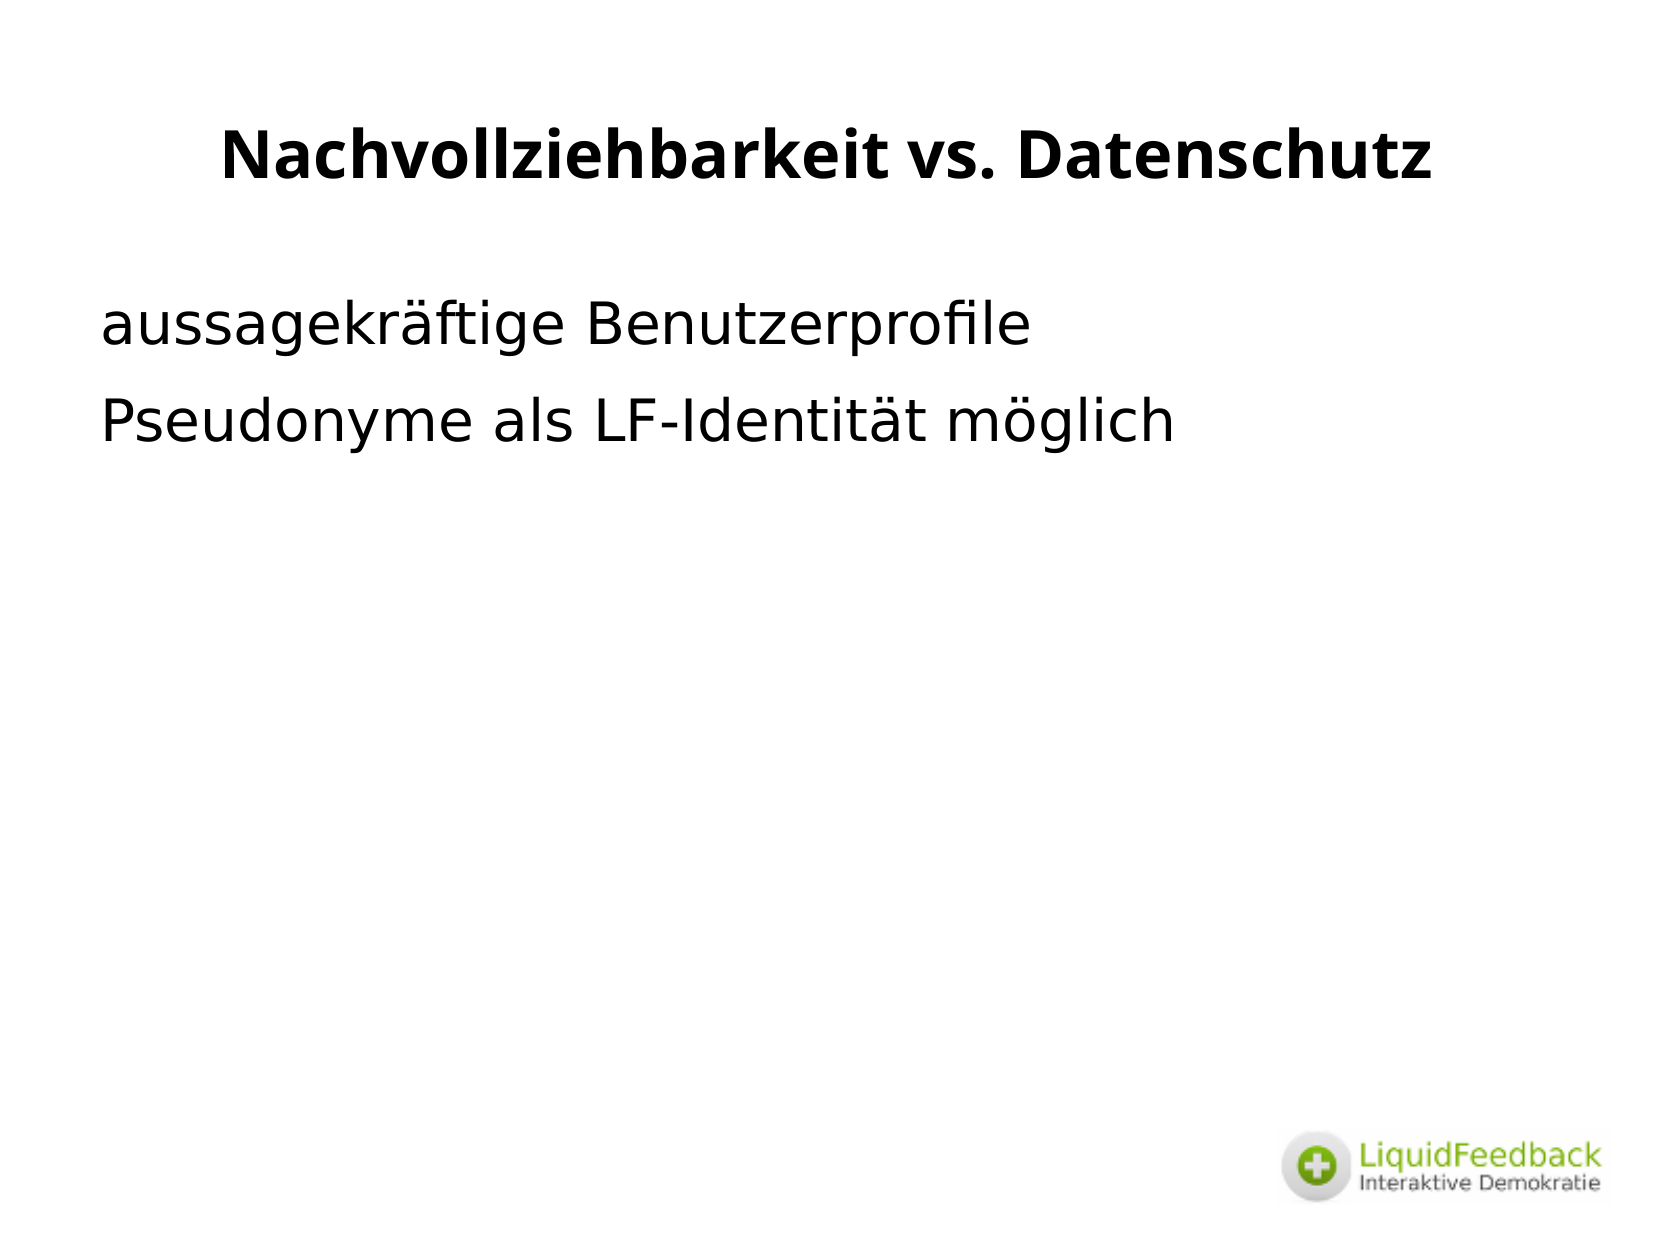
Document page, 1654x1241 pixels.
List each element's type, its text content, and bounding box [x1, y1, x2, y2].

list aussagekräftige Benutzerprofile Pseudonyme als LF-Identität möglich [82, 290, 1571, 1094]
title Nachvollziehbarkeit vs. Datenschutz [82, 56, 1571, 250]
picture [1276, 1127, 1613, 1205]
